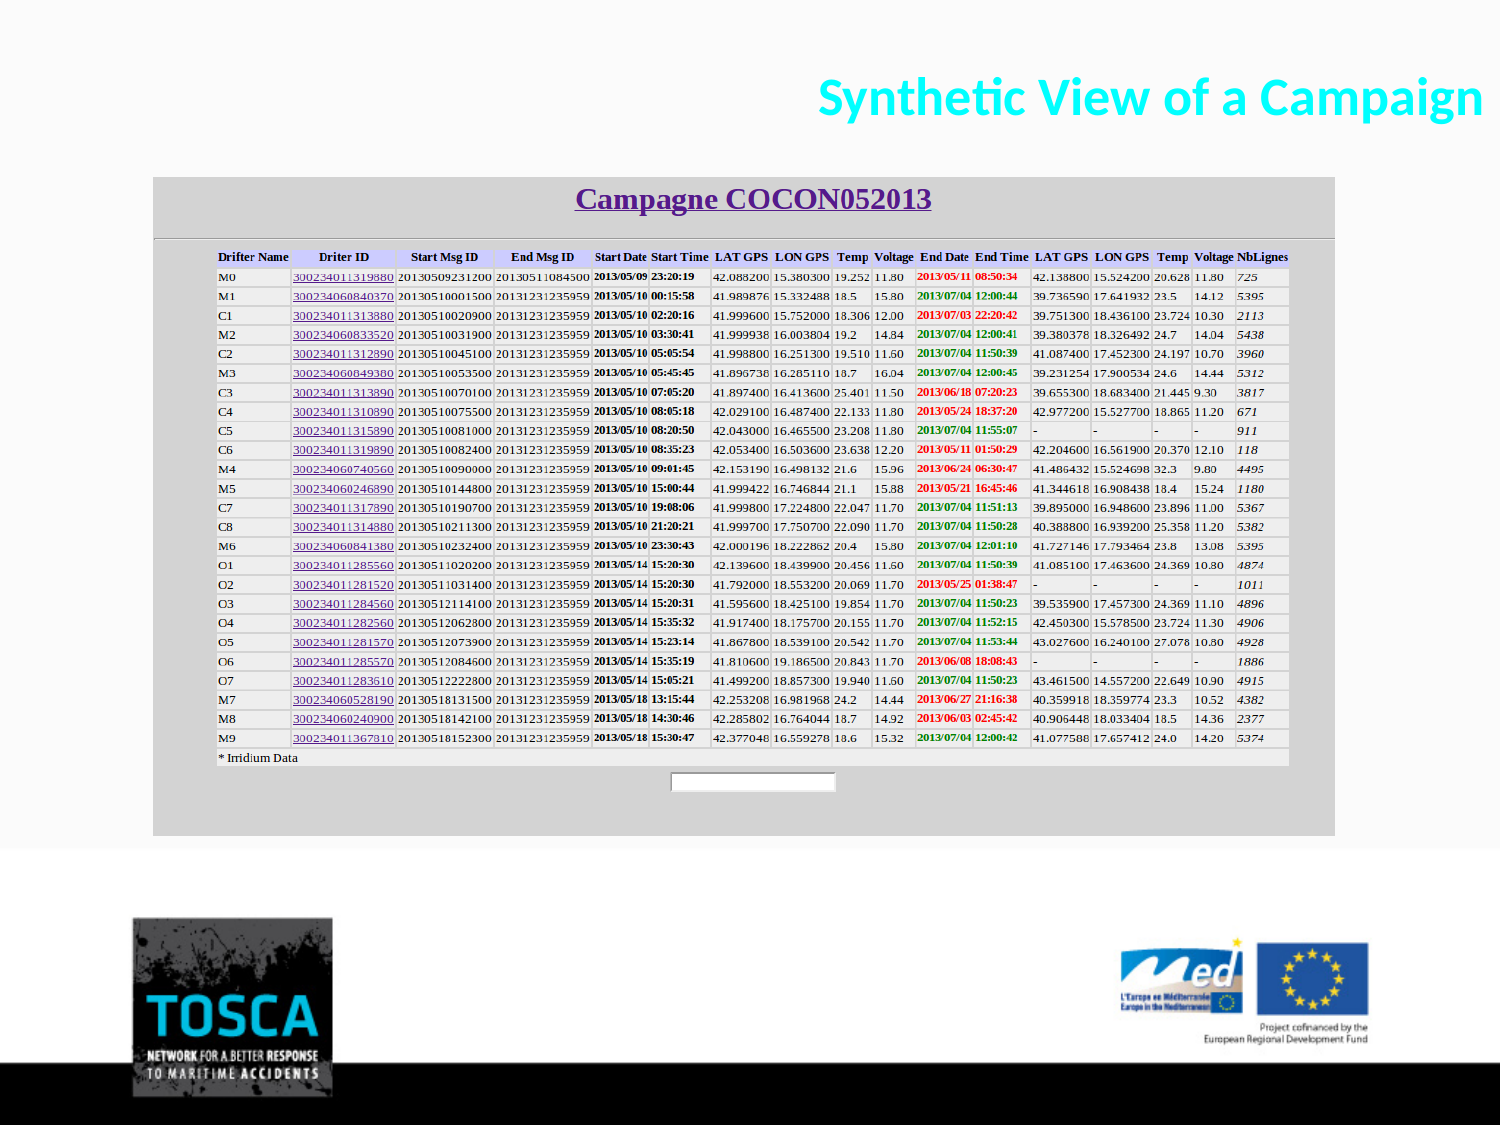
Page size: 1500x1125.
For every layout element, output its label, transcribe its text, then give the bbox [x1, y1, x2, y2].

title Synthetic View of a Campaign [194, 0, 1500, 188]
picture [0, 0, 1500, 1125]
